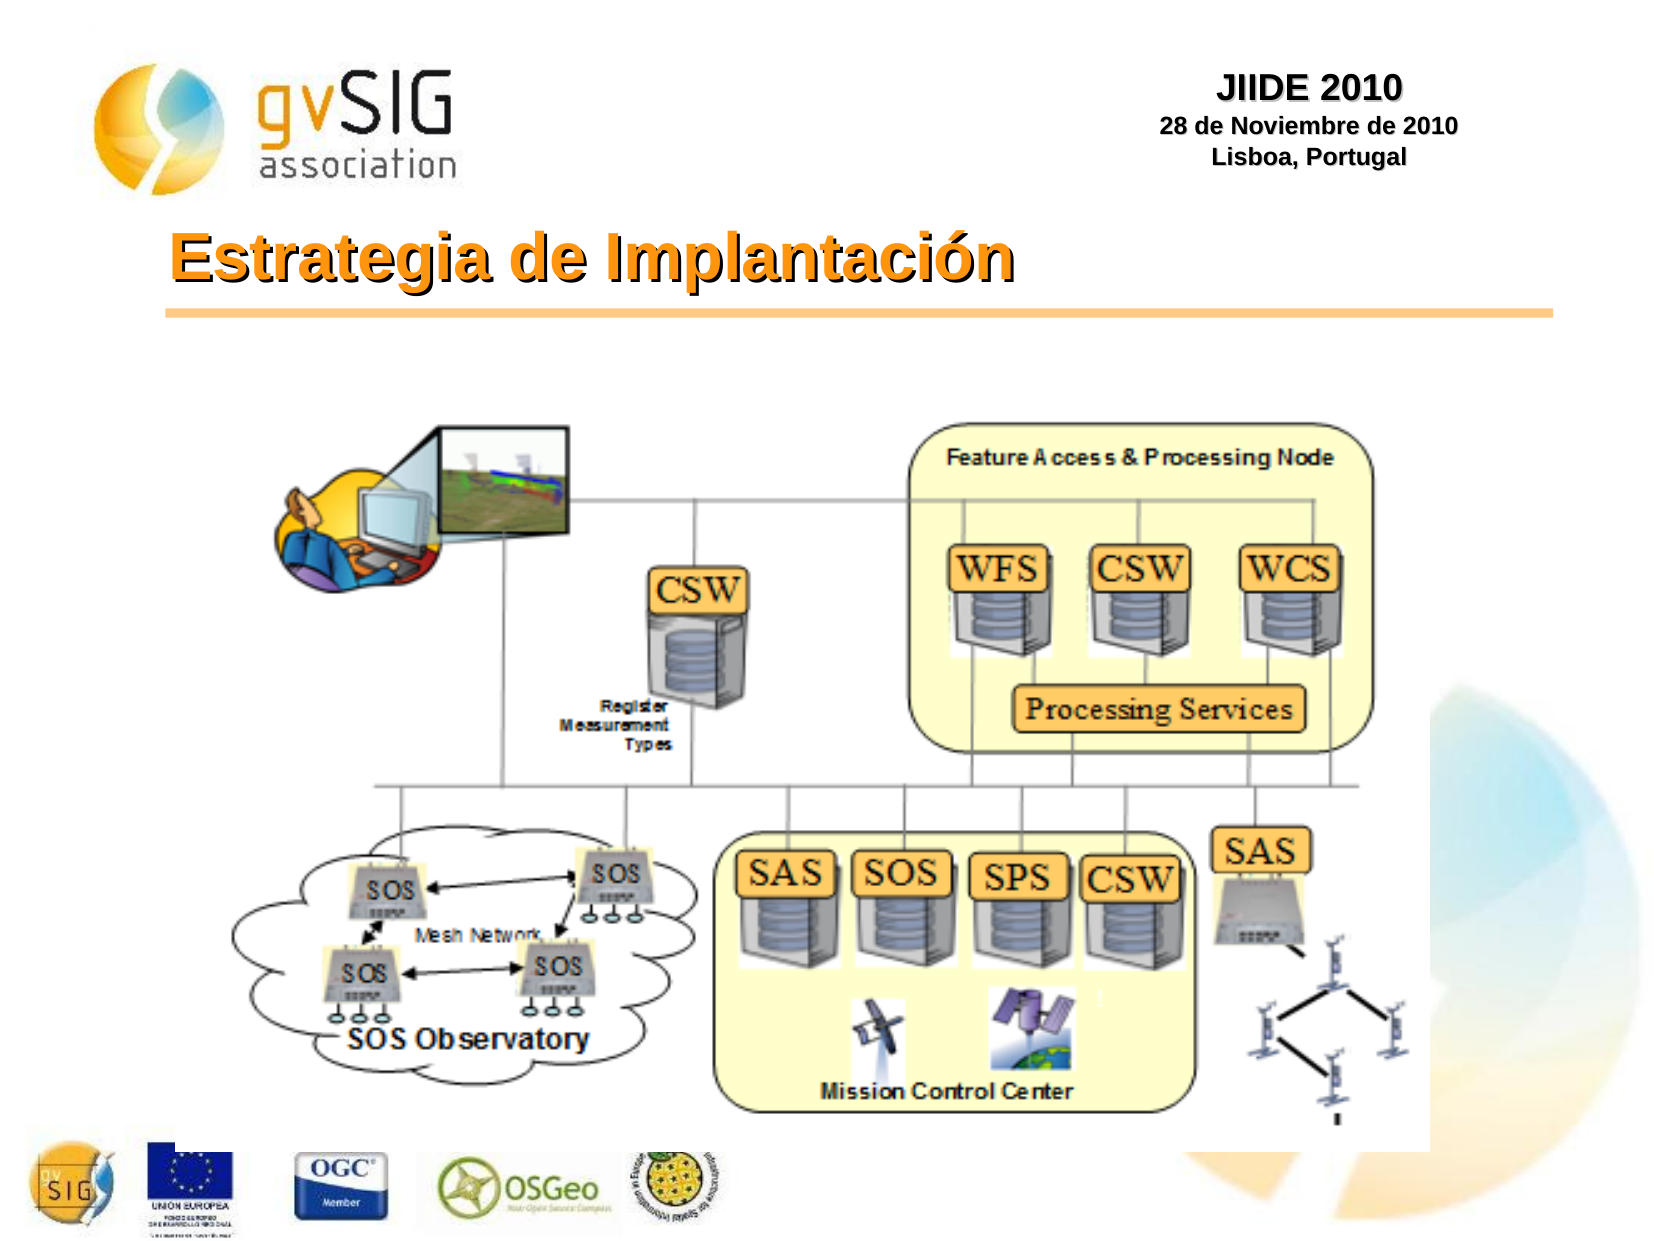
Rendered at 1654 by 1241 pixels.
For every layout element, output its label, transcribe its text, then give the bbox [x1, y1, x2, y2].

text_box Estrategia de Implantación [153, 212, 1034, 302]
picture [1, 0, 1654, 1241]
